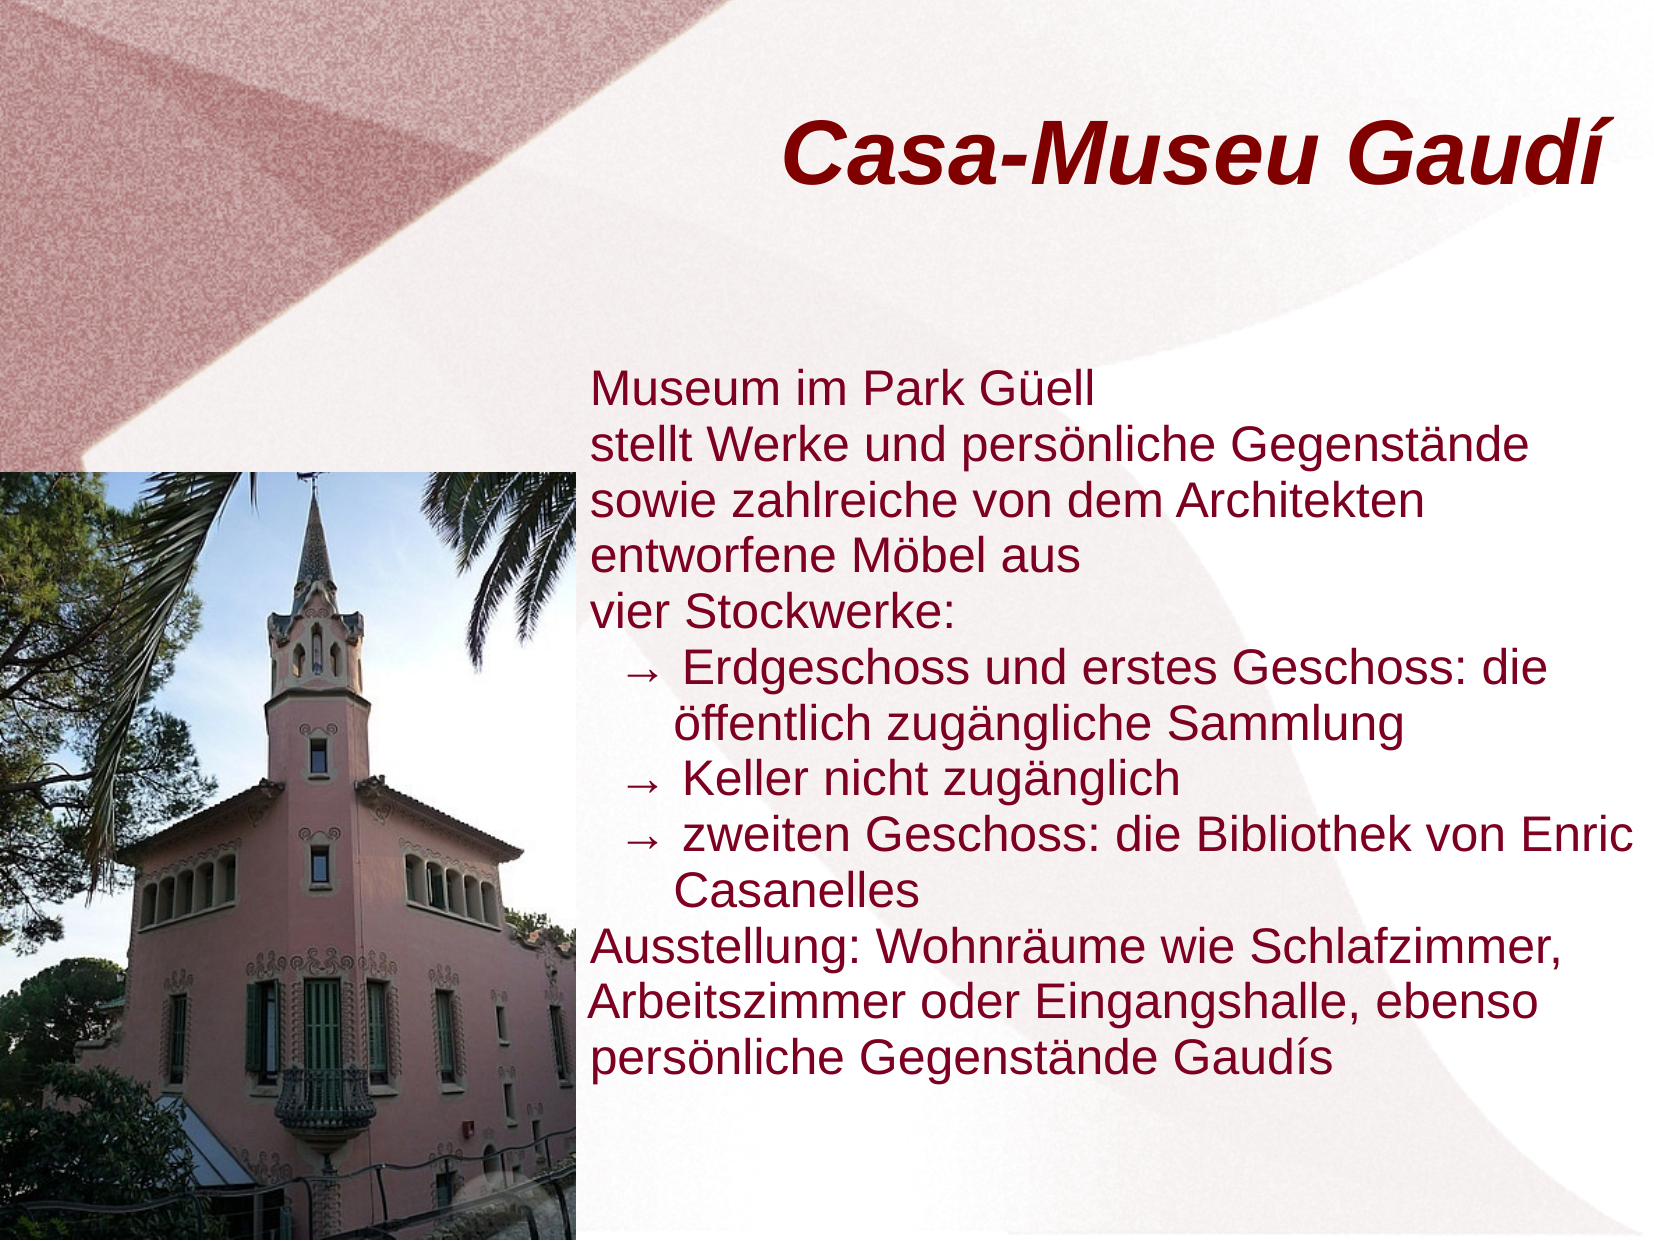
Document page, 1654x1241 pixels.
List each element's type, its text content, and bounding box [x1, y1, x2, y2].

picture [0, 0, 1654, 1241]
text_box Museum im Park Güell stellt Werke und persönliche Gegenstände sowie zahlreiche von dem Architekten entworfene Möbel aus vier Stockwerke: → Erdgeschoss und erstes Geschoss: die öffentlich zugängliche Sammlung → Keller nicht zugänglich → zweiten Geschoss: die Bibliothek von Enric Casanelles Ausstellung: Wohnräume wie Schlafzimmer, Arbeitszimmer oder Eingangshalle, ebenso persönliche Gegenstände Gaudís [561, 352, 1654, 1093]
title Casa-Museu Gaudí [596, 49, 1607, 257]
